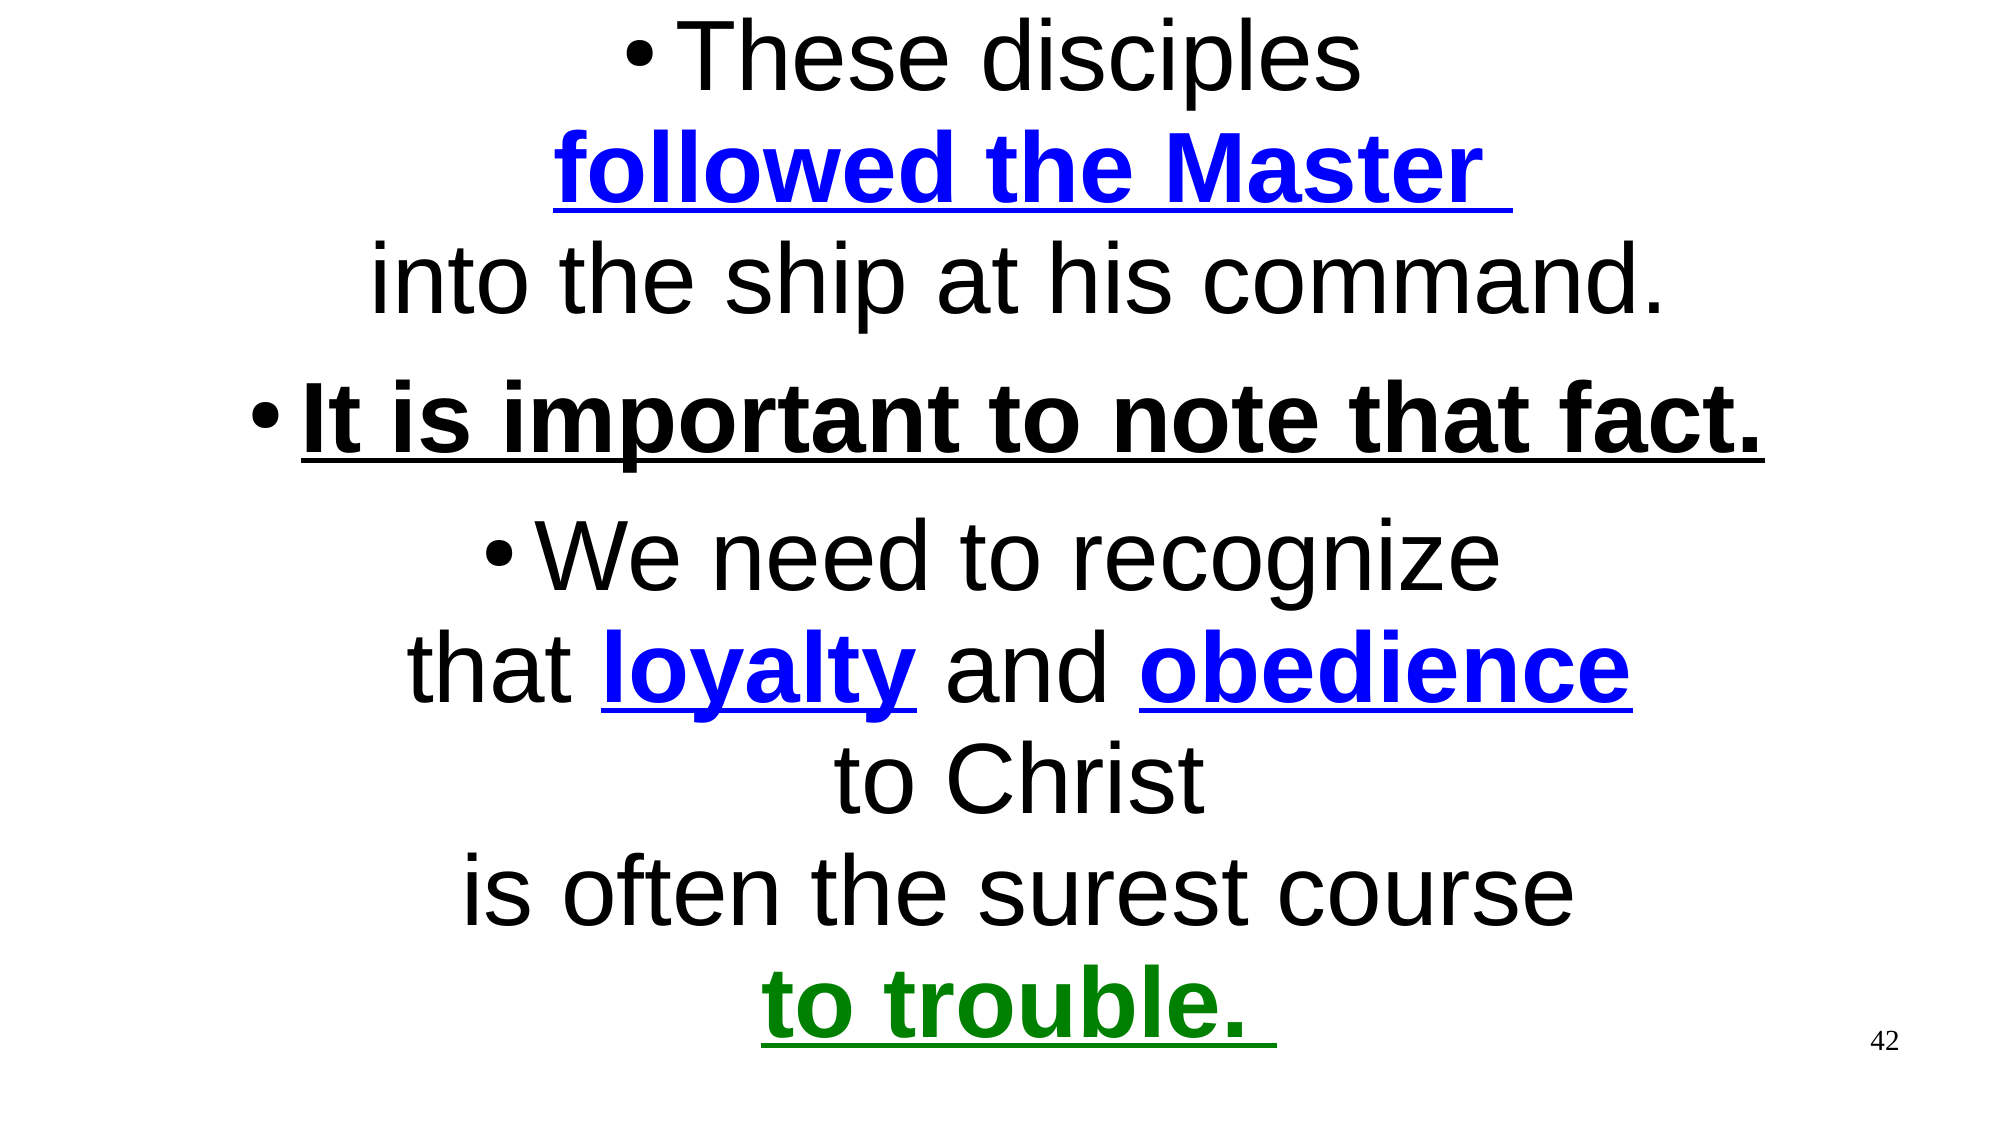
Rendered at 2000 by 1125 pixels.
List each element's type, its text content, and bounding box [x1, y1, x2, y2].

list These disciples followed the Master into the ship at his command. It is important to note that fact. We need to recognize that loyalty and obedience to Christ is often the surest course to trouble. [0, 0, 1996, 1123]
